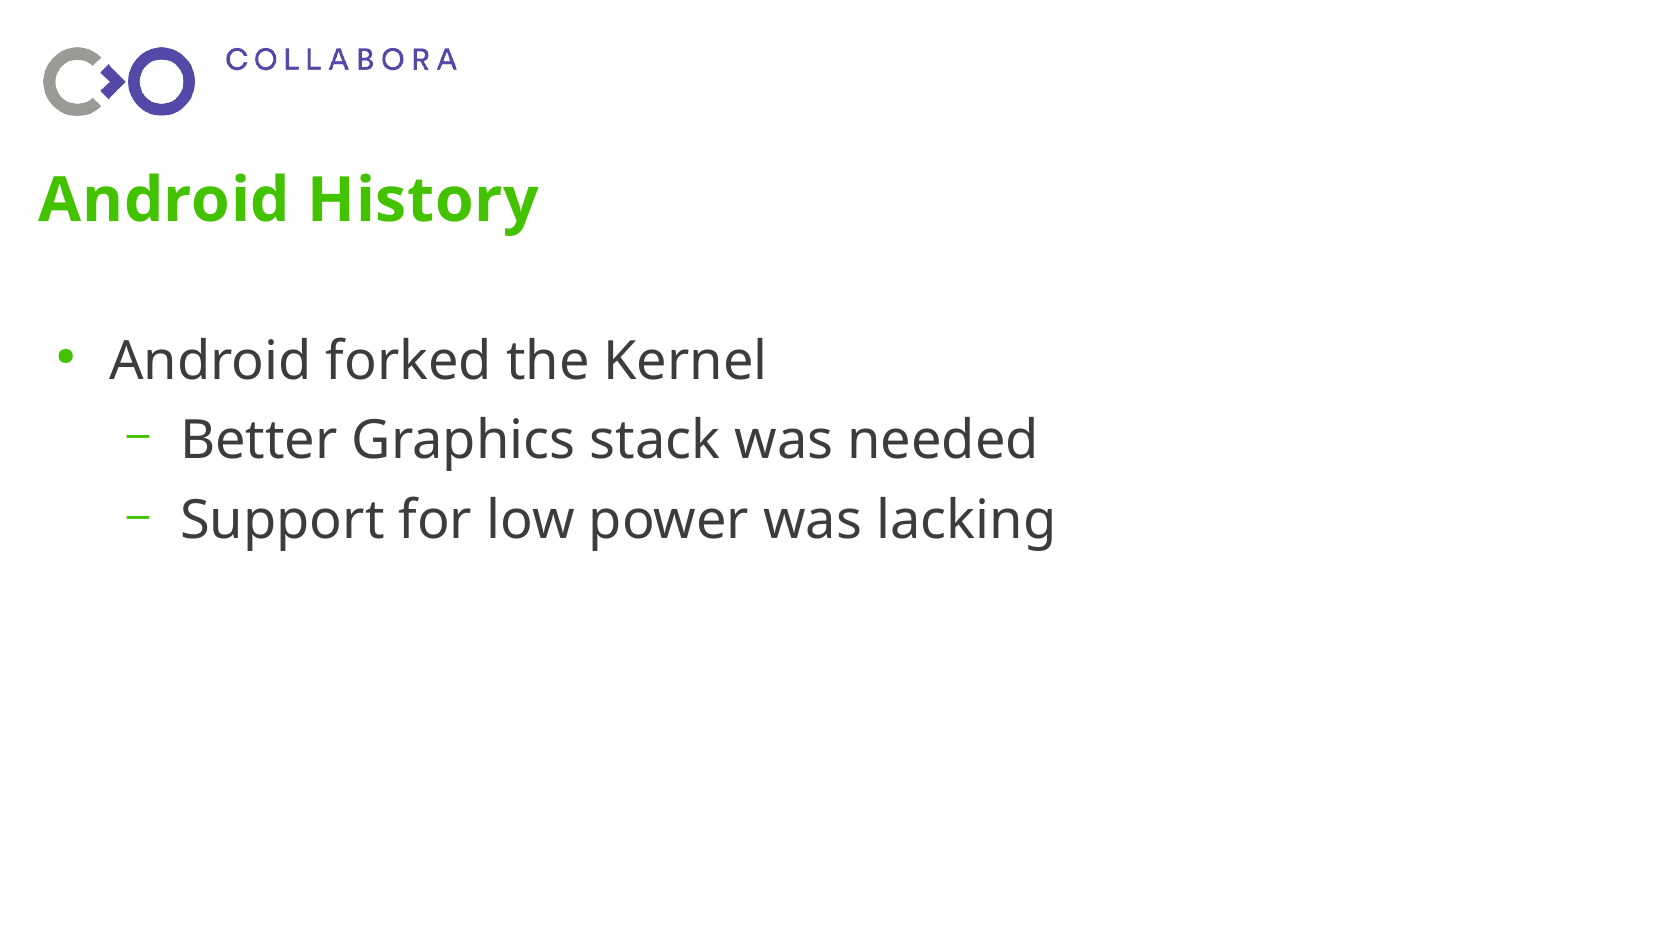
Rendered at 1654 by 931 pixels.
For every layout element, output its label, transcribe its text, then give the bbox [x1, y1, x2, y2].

list Android forked the Kernel Better Graphics stack was needed Support for low power was lacking [38, 325, 1614, 581]
picture [43, 47, 457, 116]
title Android History [38, 159, 1614, 216]
